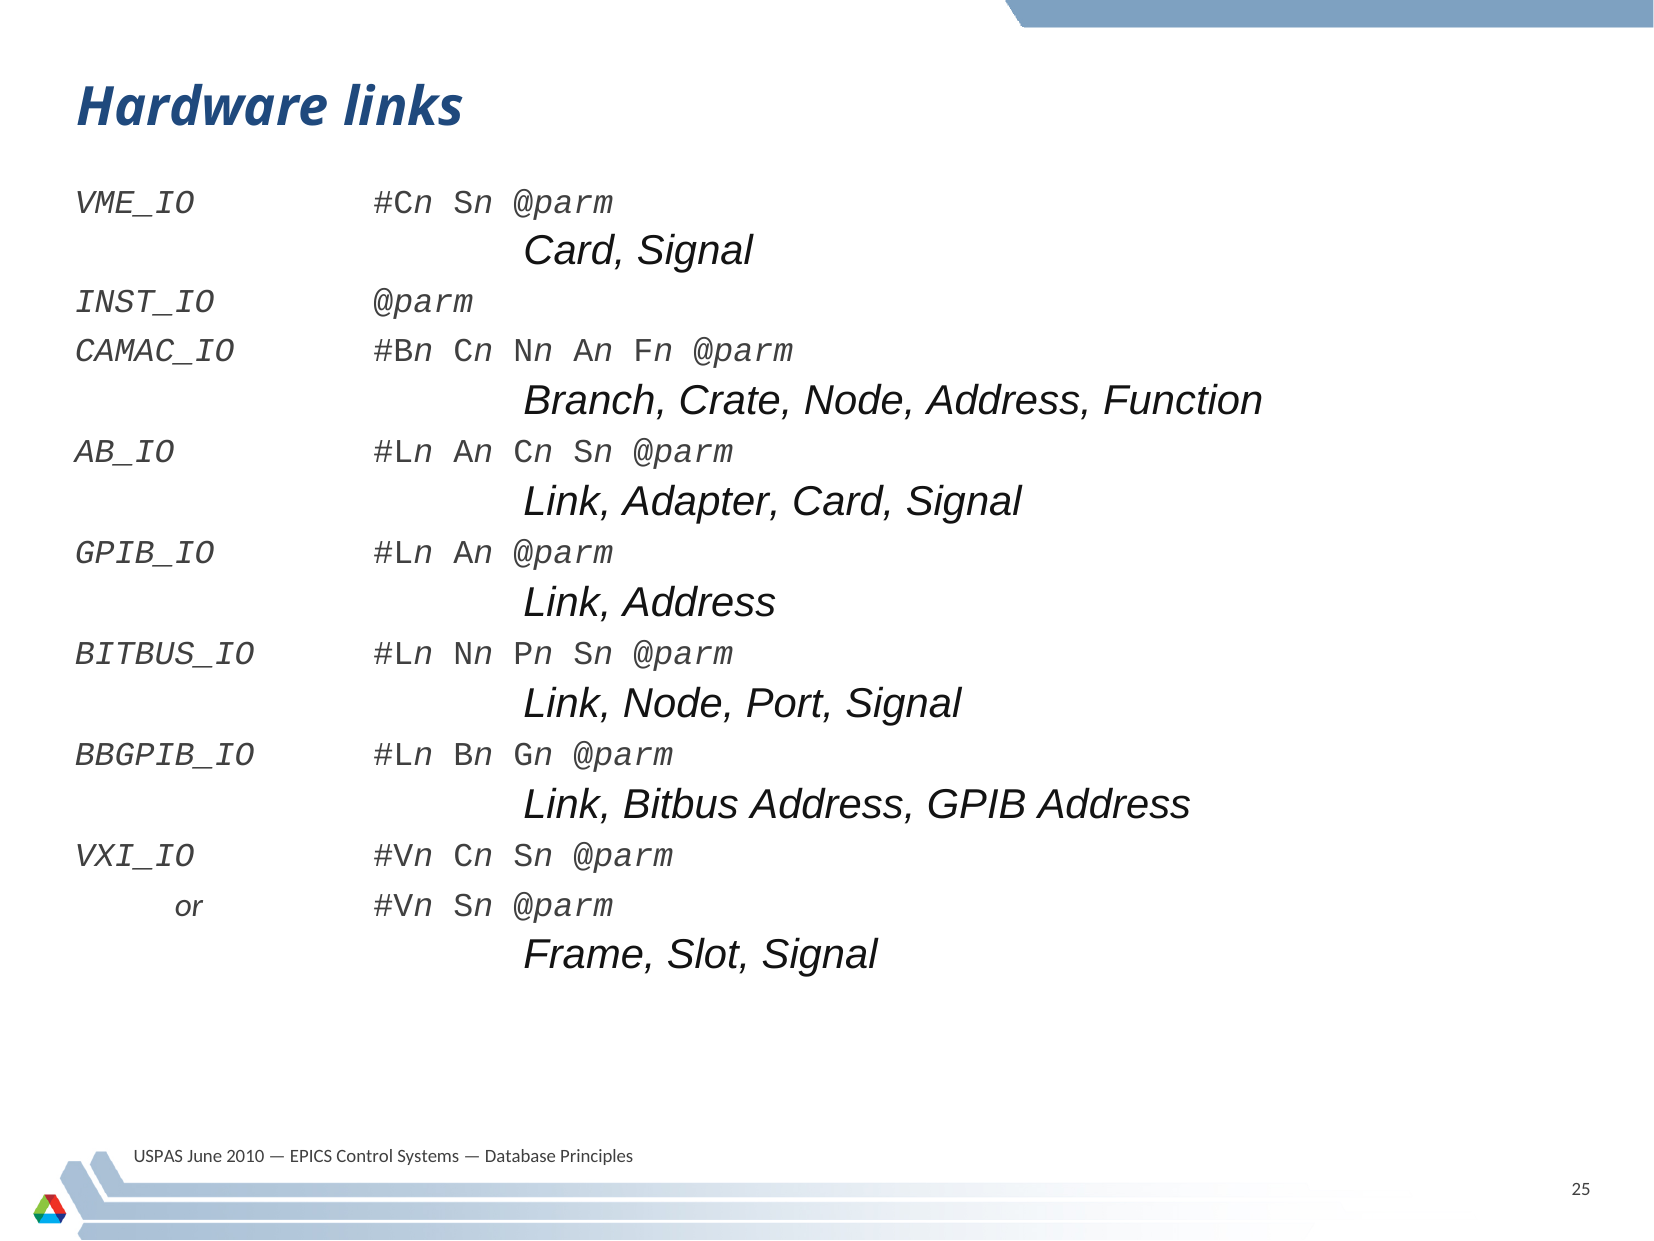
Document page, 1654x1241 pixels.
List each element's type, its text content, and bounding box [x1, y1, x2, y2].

picture [0, 1143, 1654, 1240]
picture [0, 0, 1654, 29]
title Hardware links [61, 59, 1500, 138]
list VME_IO #Cn Sn @parm Card, Signal INST_IO @parm CAMAC_IO #Bn Cn Nn An Fn @parm Branch, Crate, Node, Address, Function AB_IO #Ln An Cn Sn @parm Link, Adapter, Card, Signal GPIB_IO #Ln An @parm Link, Address BITBUS_IO #Ln Nn Pn Sn @parm Link, Node, Port, Signal BBGPIB_IO #Ln Bn Gn @parm Link, Bitbus Address, GPIB Address VXI_IO #Vn Cn Sn @parm or #Vn Sn @parm Frame, Slot, Signal [60, 178, 1496, 1043]
